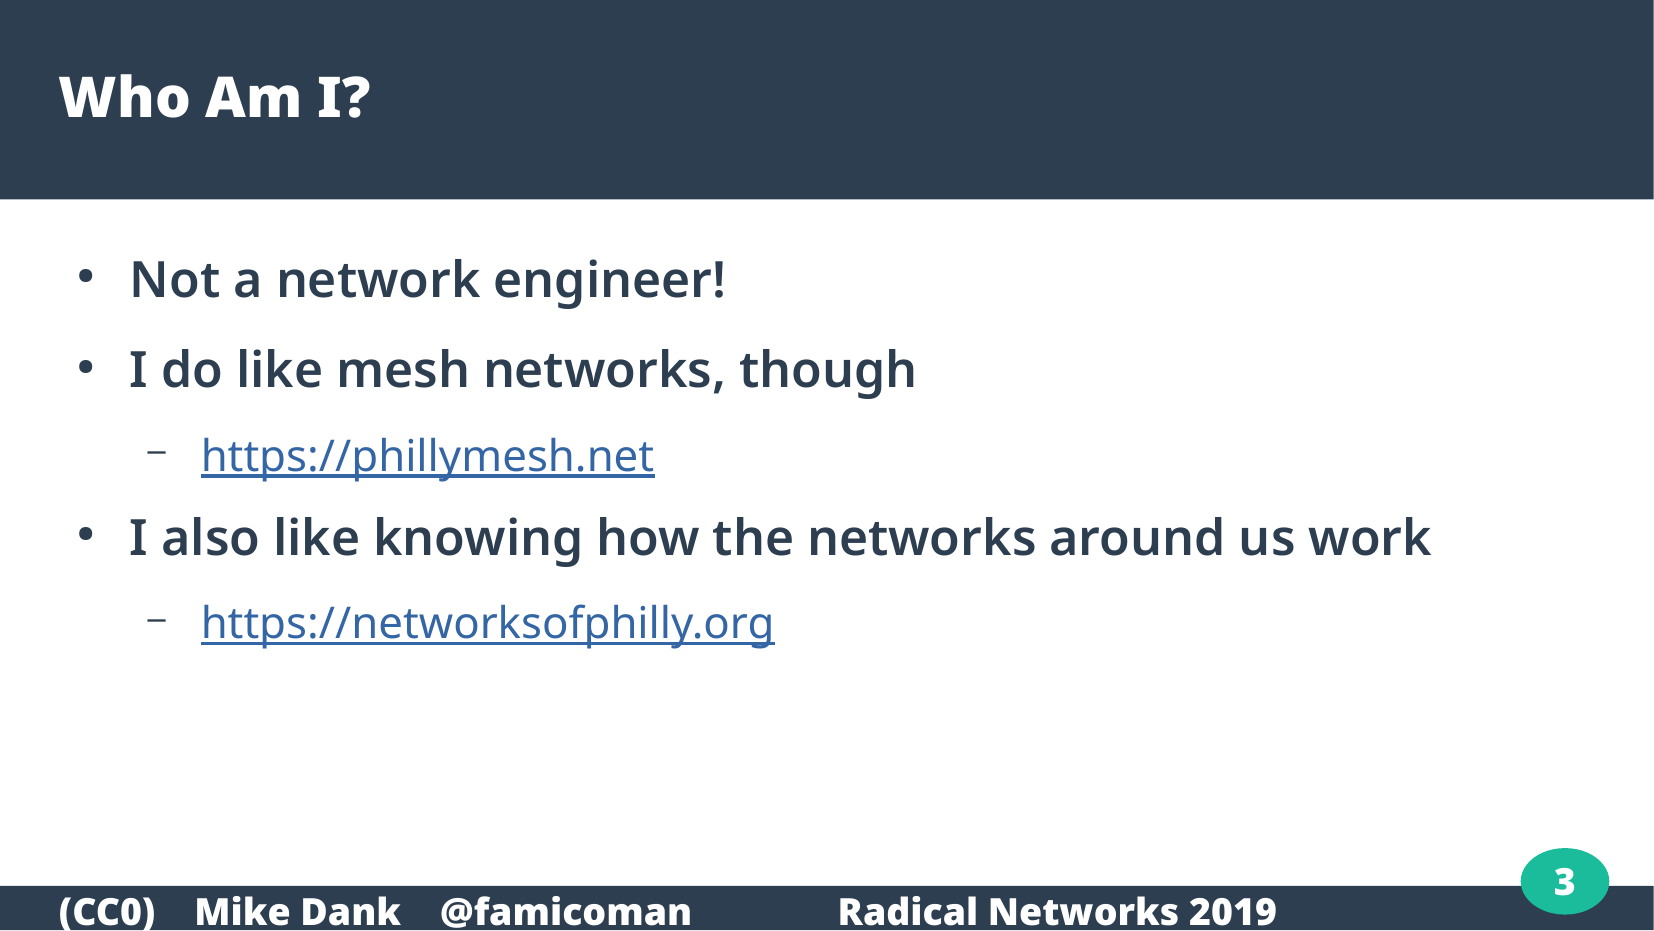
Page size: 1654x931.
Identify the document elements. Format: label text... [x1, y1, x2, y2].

list Not a network engineer! I do like mesh networks, though https://phillymesh.net I also like knowing how the networks around us work https://networksofphilly.org [59, 243, 1595, 864]
title Who Am I? [59, 37, 1595, 155]
